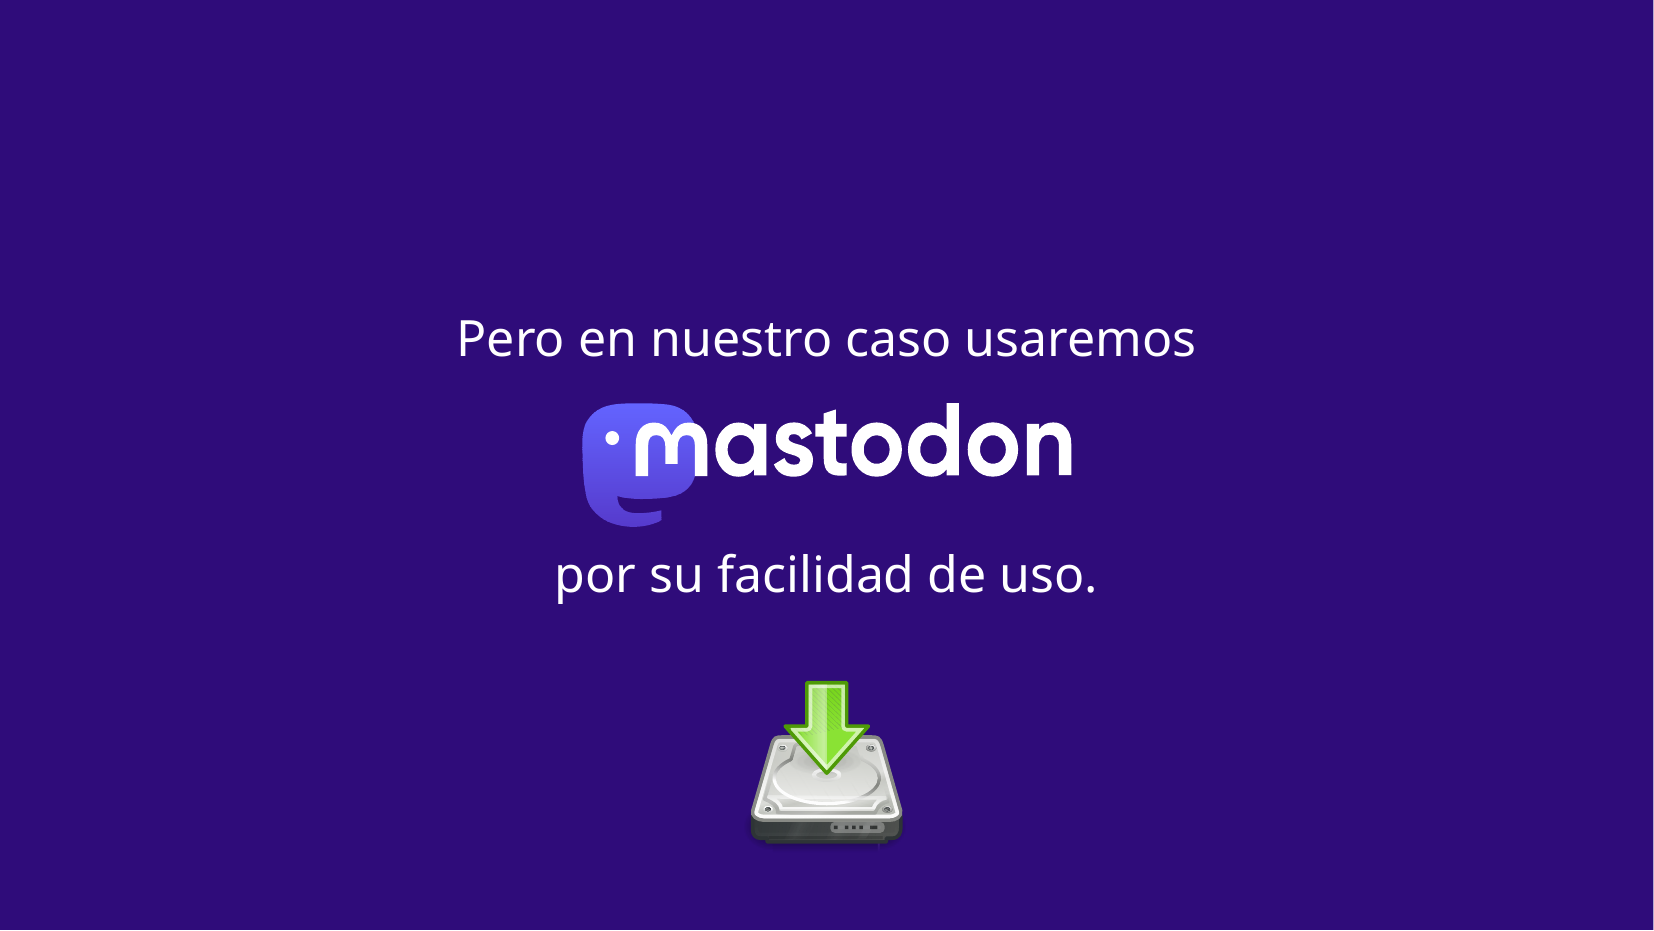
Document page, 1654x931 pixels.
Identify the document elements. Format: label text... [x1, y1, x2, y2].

picture [582, 401, 1072, 529]
text_box por su facilidad de uso. [531, 531, 1123, 607]
text_box Pero en nuestro caso usaremos [435, 295, 1219, 371]
picture [738, 679, 916, 857]
